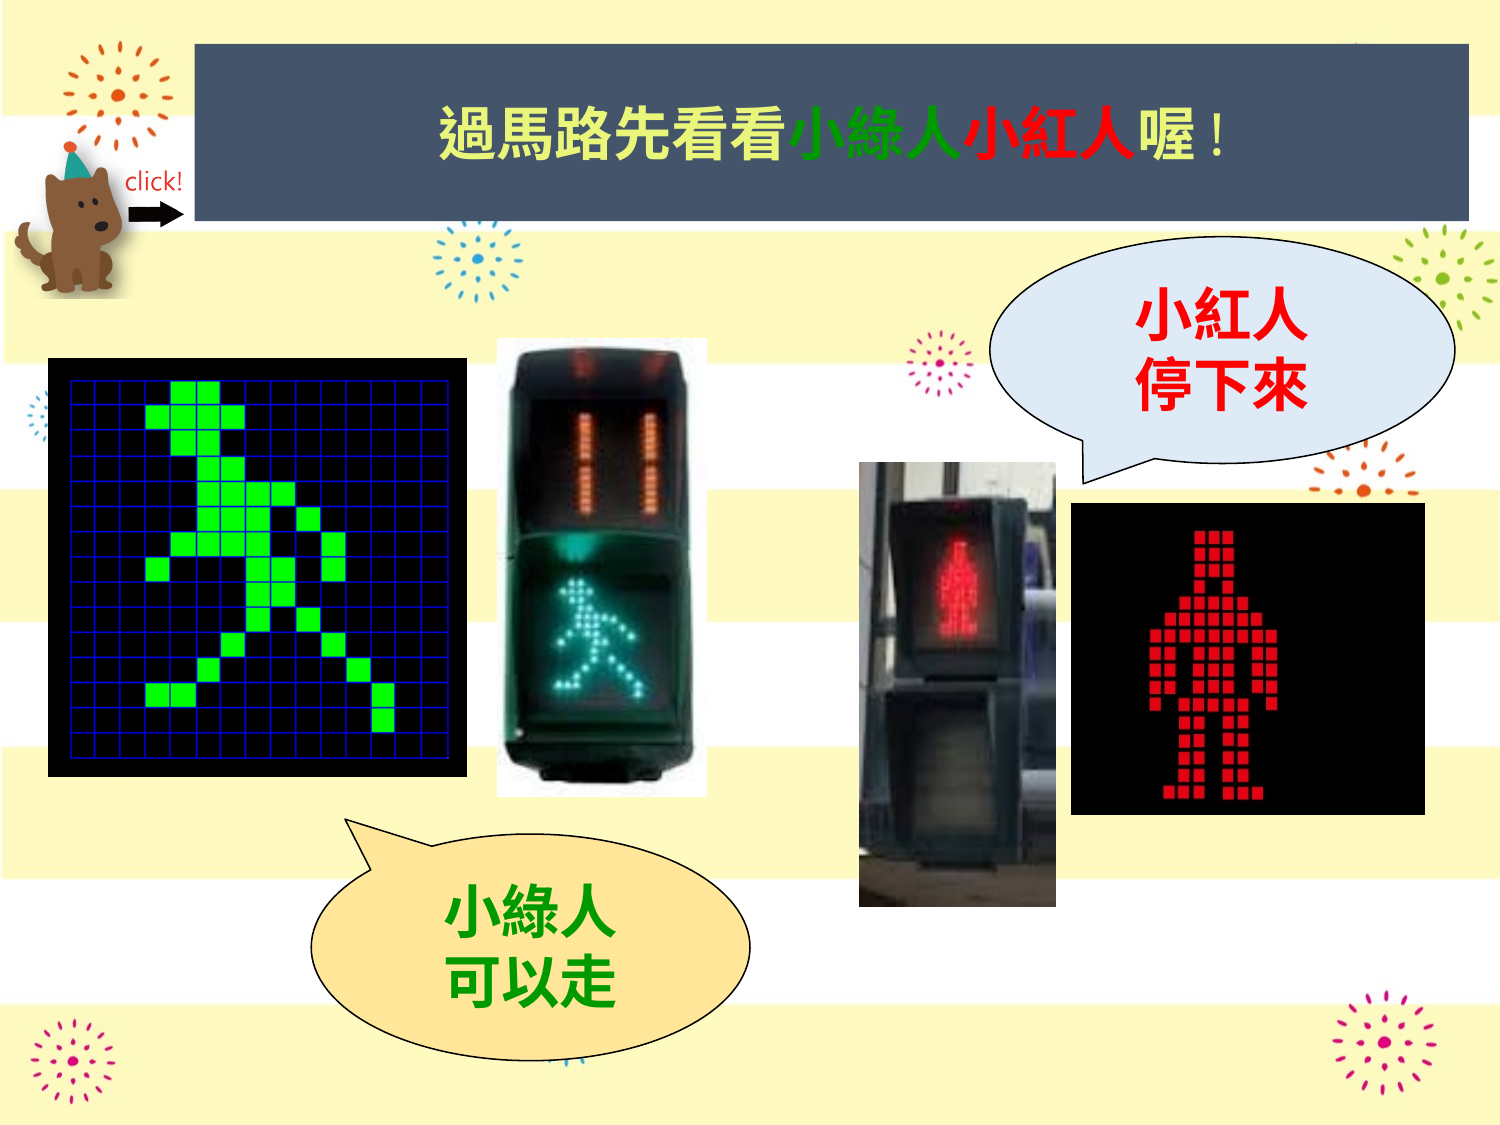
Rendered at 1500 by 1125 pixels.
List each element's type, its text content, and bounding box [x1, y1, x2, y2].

picture [0, 0, 1500, 1125]
text_box 小綠人 可以走 [311, 819, 751, 1061]
text_box 小紅人 停下來 [989, 236, 1455, 484]
text_box 過馬路先看看小綠人小紅人喔! [194, 43, 1469, 222]
